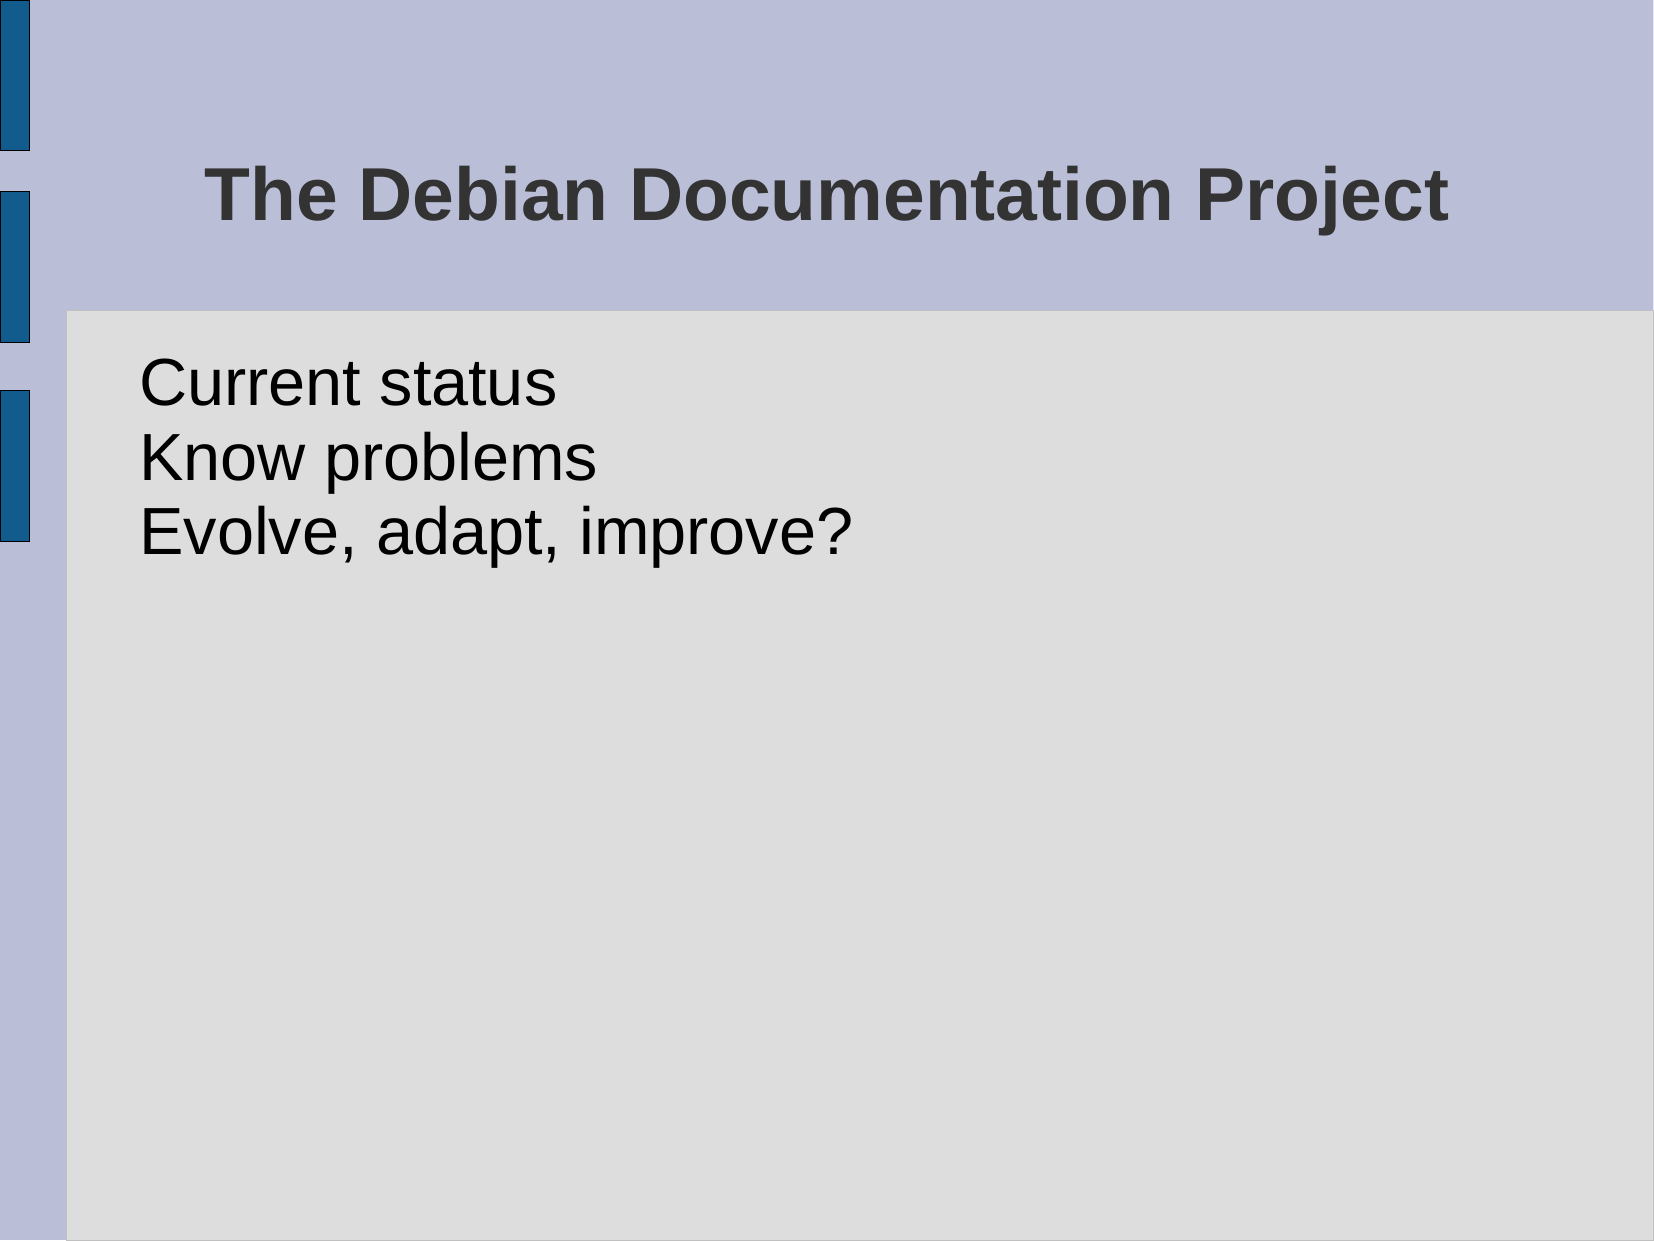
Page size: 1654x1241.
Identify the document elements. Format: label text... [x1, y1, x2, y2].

title The Debian Documentation Project [104, 91, 1552, 299]
list Current status Know problems Evolve, adapt, improve? [121, 344, 1534, 1127]
